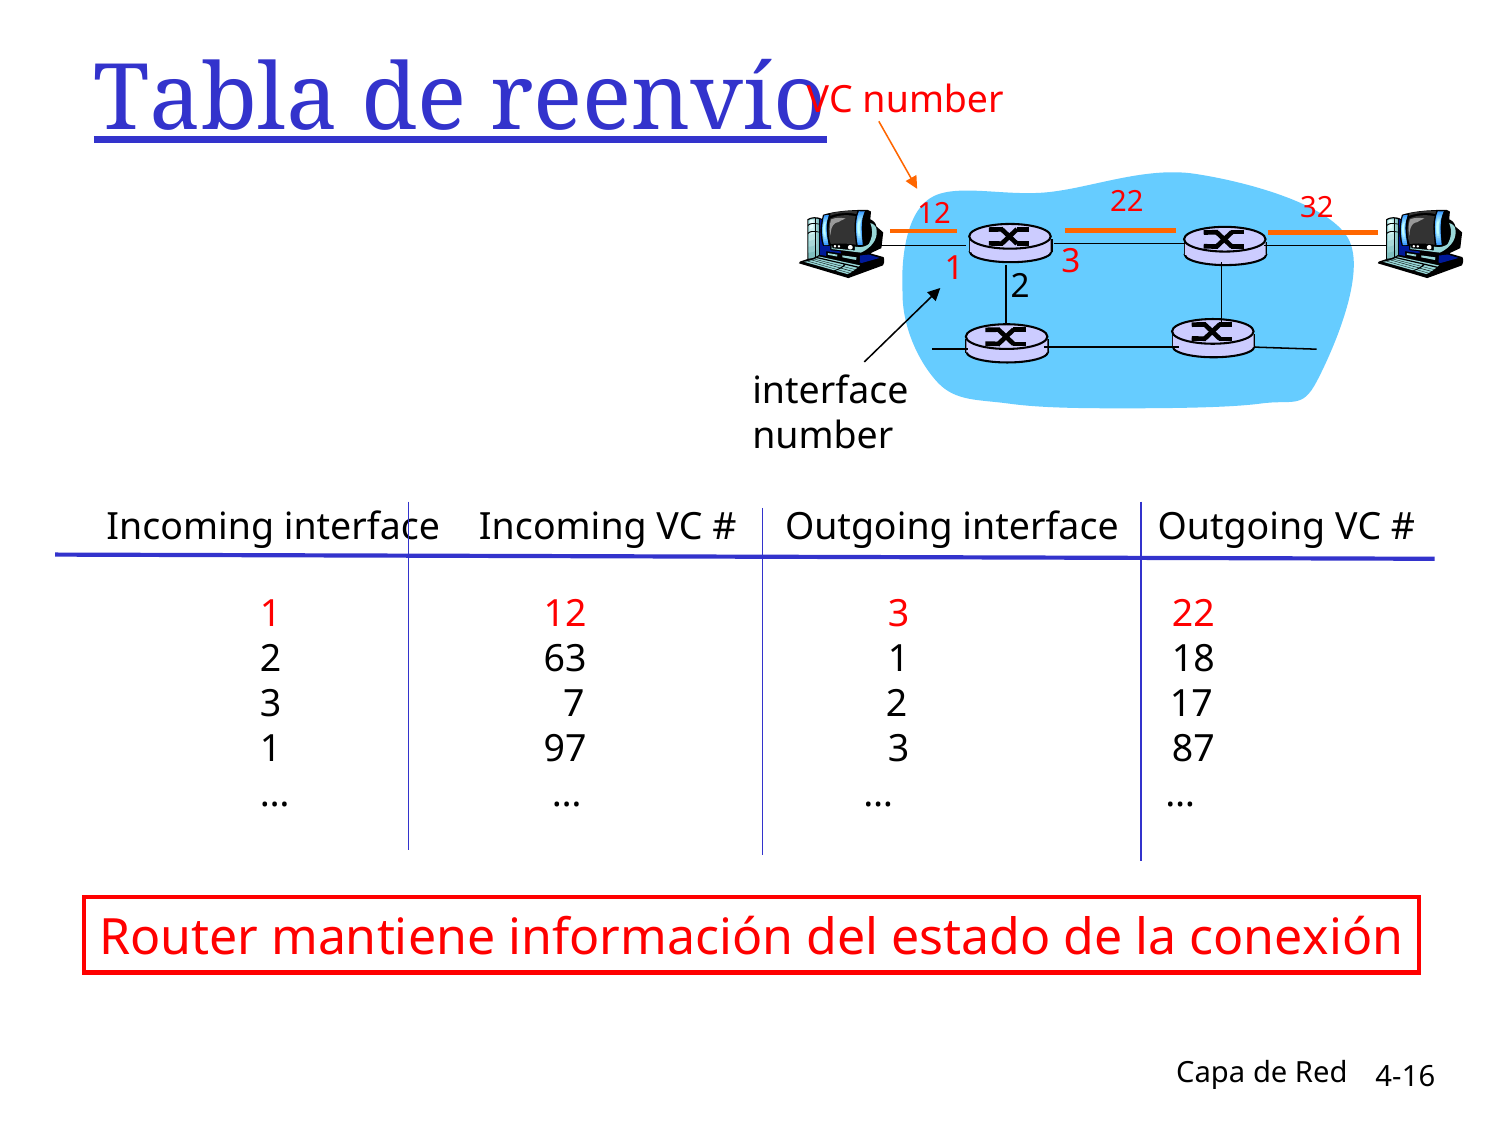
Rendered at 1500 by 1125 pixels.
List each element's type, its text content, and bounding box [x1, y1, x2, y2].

text_box 32 [1285, 180, 1349, 232]
text_box [905, 238, 929, 245]
text_box 3 [1046, 231, 1096, 288]
text_box interface number [737, 358, 924, 465]
text_box 1 [929, 238, 979, 294]
text_box 2 [995, 256, 1045, 313]
text_box VC number [791, 66, 1019, 128]
text_box Router mantiene información del estado de la conexión [84, 896, 1420, 973]
title Tabla de reenvío [78, 0, 1354, 188]
text_box [906, 172, 1354, 409]
text_box 12 [902, 187, 966, 238]
text_box 1 12 3 22 2 63 1 18 3 7 2 17 1 97 3 87 … … … … [245, 581, 1393, 822]
picture [798, 209, 886, 279]
text_box [902, 246, 929, 320]
picture [1377, 209, 1465, 279]
text_box 22 [1095, 174, 1159, 226]
text_box Incoming interface Incoming VC # Outgoing interface Outgoing VC # [91, 494, 1432, 555]
